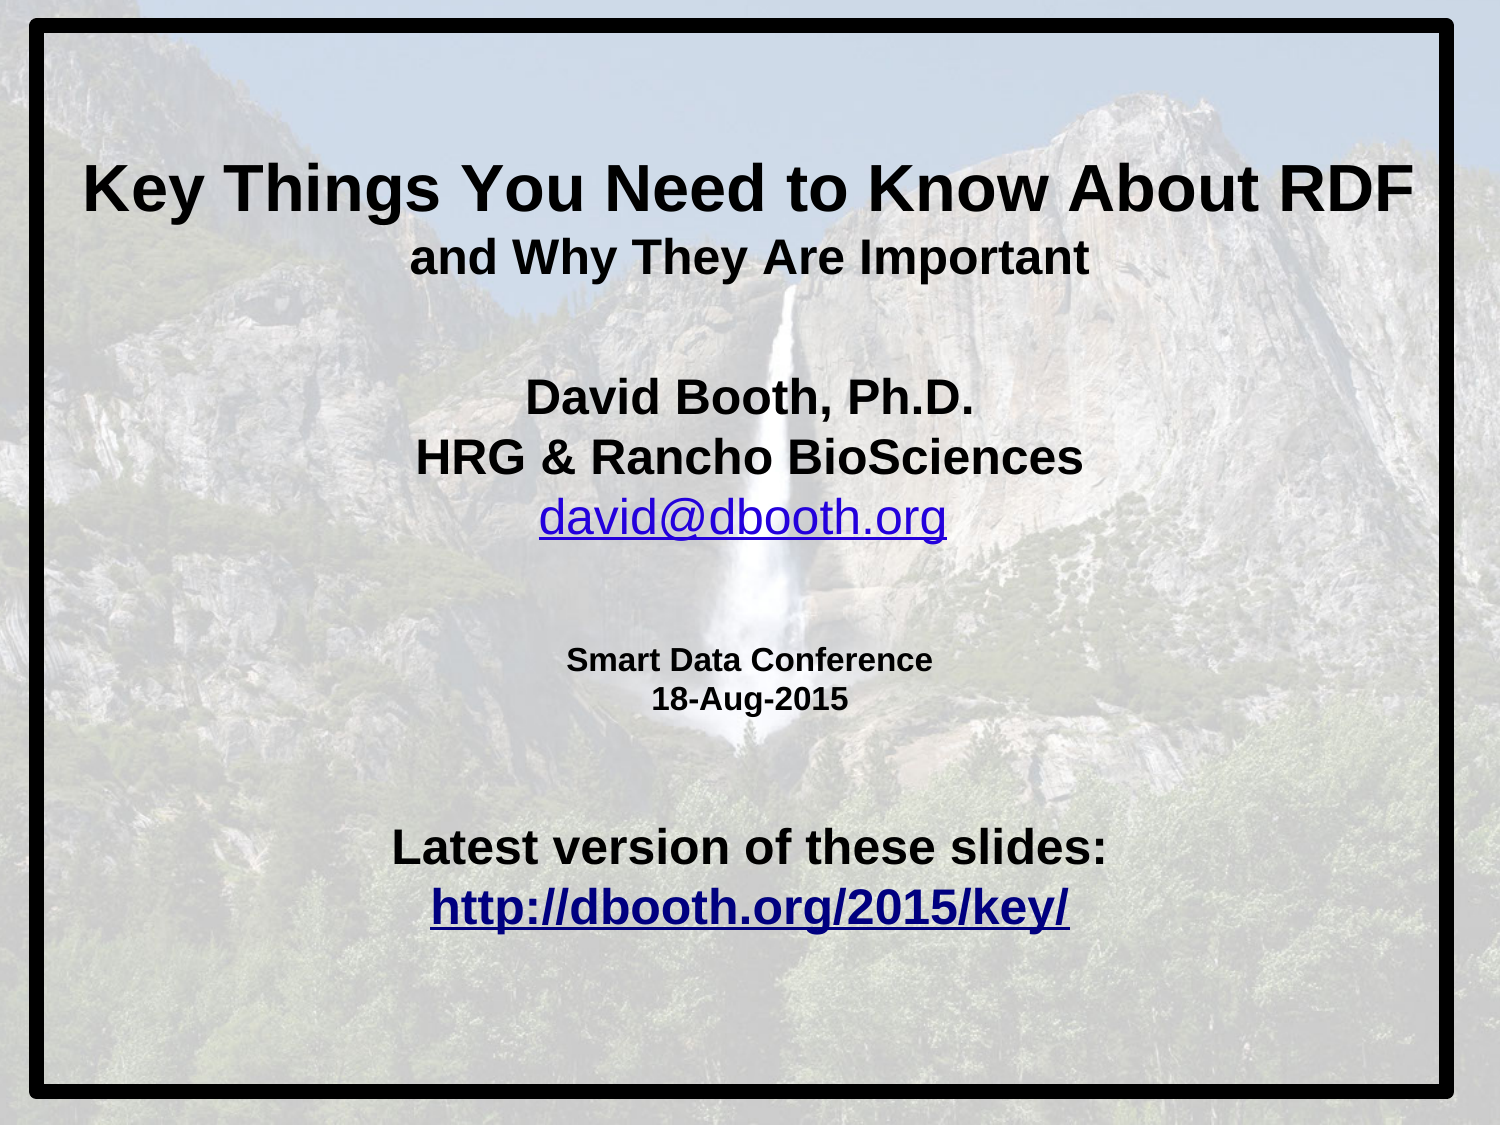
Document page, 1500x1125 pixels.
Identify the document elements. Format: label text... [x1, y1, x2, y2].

subtitle Key Things You Need to Know About RDF and Why They Are Important David Booth, Ph.D. HRG & Rancho BioSciences david@dbooth.org Smart Data Conference 18-Aug-2015 Latest version of these slides: http://dbooth.org/2015/key/ [75, 64, 1425, 1015]
picture [0, 0, 1500, 1125]
